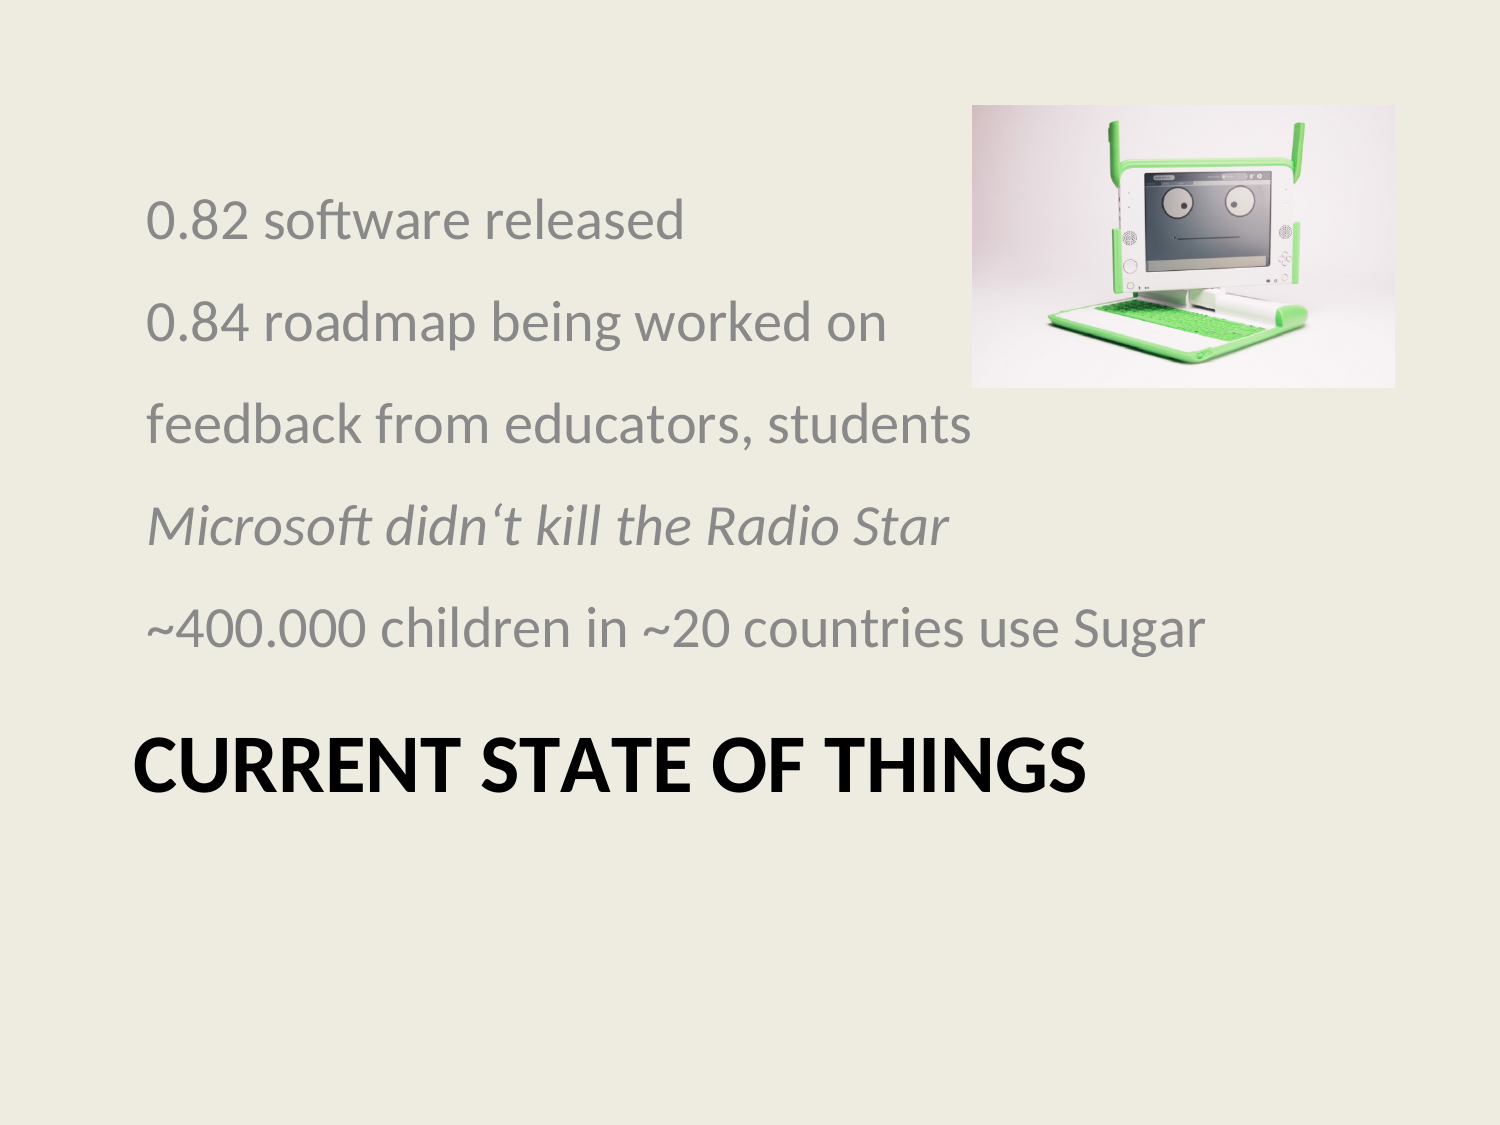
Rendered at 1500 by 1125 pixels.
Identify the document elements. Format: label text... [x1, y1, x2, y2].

picture [972, 105, 1395, 388]
list 0.82 software released 0.84 roadmap being worked on feedback from educators, students Microsoft didn‘t kill the Radio Star ~400.000 children in ~20 countries use Sugar [118, 105, 1394, 723]
title CURRENT STATE OF THINGS [118, 723, 1394, 947]
